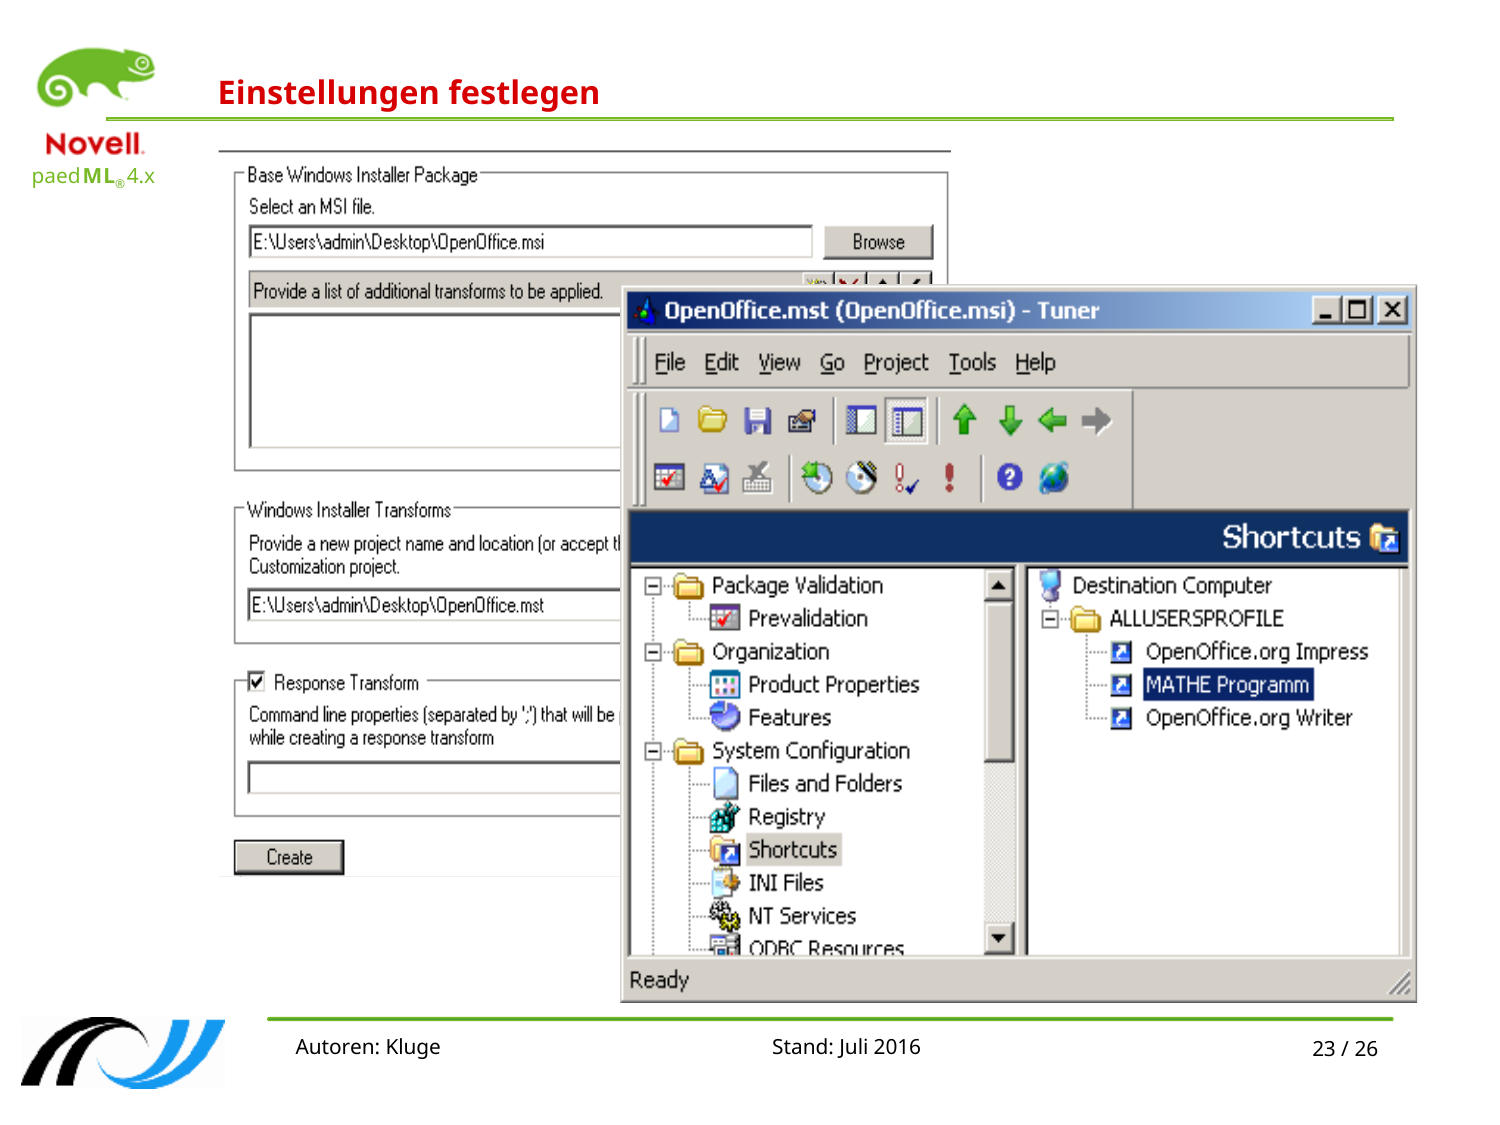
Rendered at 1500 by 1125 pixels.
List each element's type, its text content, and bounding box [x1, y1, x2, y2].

picture [21, 1017, 225, 1089]
picture [24, 32, 167, 175]
picture [218, 149, 1418, 1003]
title Einstellungen festlegen [202, 41, 1359, 142]
